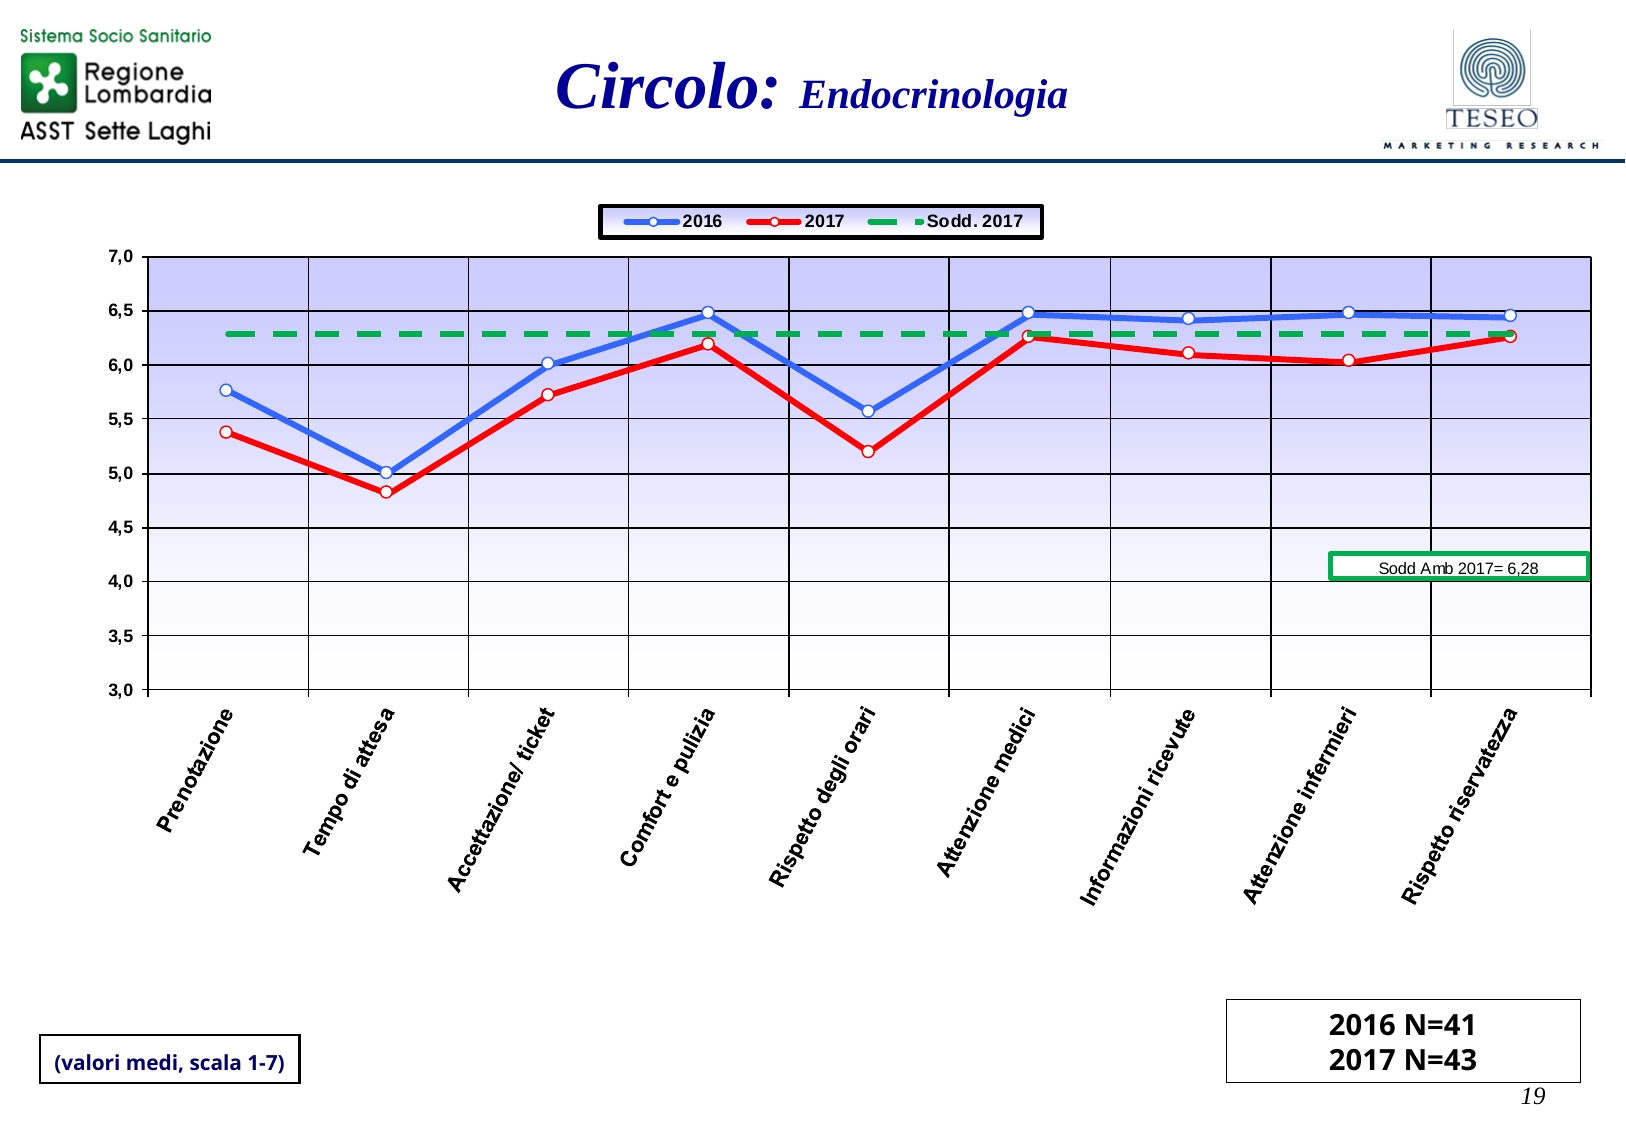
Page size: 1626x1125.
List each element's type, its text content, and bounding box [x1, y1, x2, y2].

text_box Circolo: Endocrinologia [268, 19, 1356, 144]
picture [1381, 30, 1604, 149]
picture [36, 193, 1604, 1083]
picture [21, 26, 211, 148]
